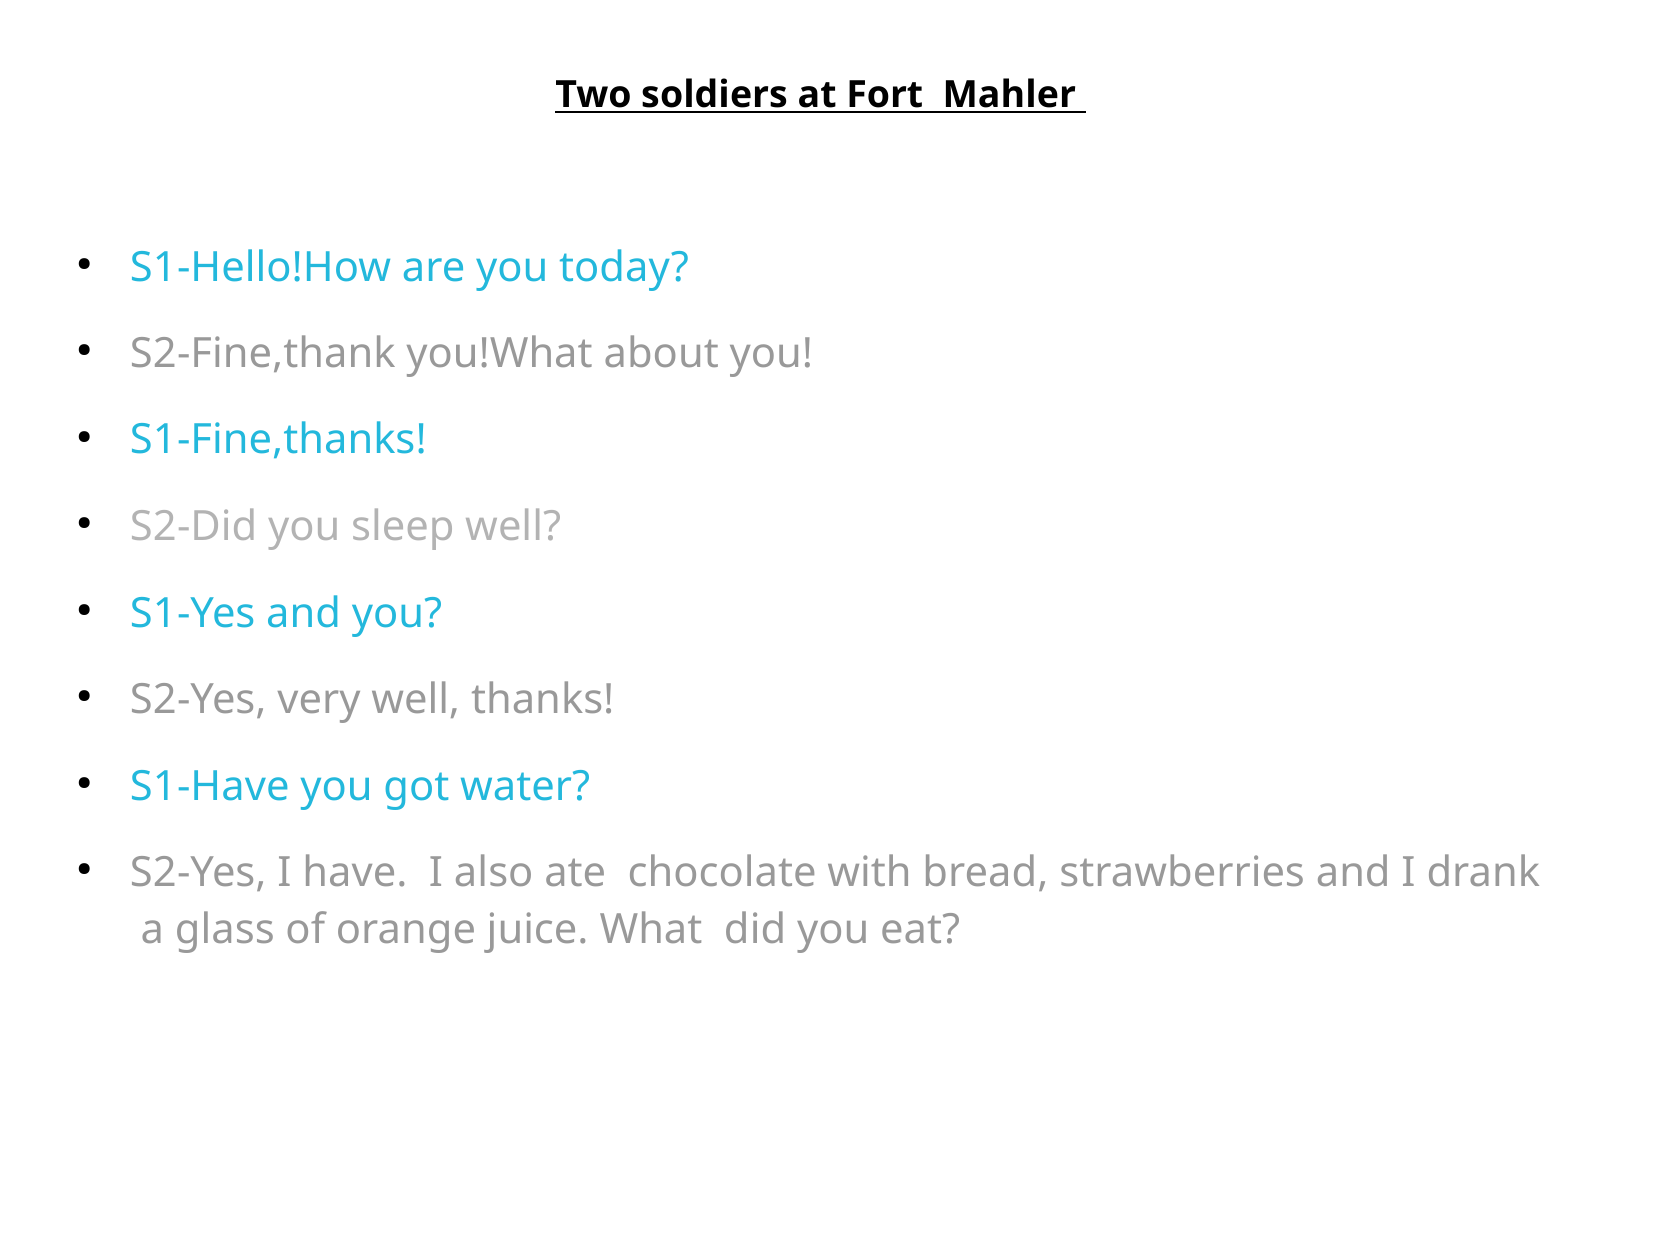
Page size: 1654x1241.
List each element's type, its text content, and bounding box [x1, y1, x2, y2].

title Two soldiers at Fort Mahler [76, 0, 1565, 207]
list S1-Hello!How are you today? S2-Fine,thank you!What about you! S1-Fine,thanks! S2-Did you sleep well? S1-Yes and you? S2-Yes, very well, thanks! S1-Have you got water? S2-Yes, I have. I also ate chocolate with bread, strawberries and I drank a glass of orange juice. What did you eat? [59, 236, 1548, 1191]
